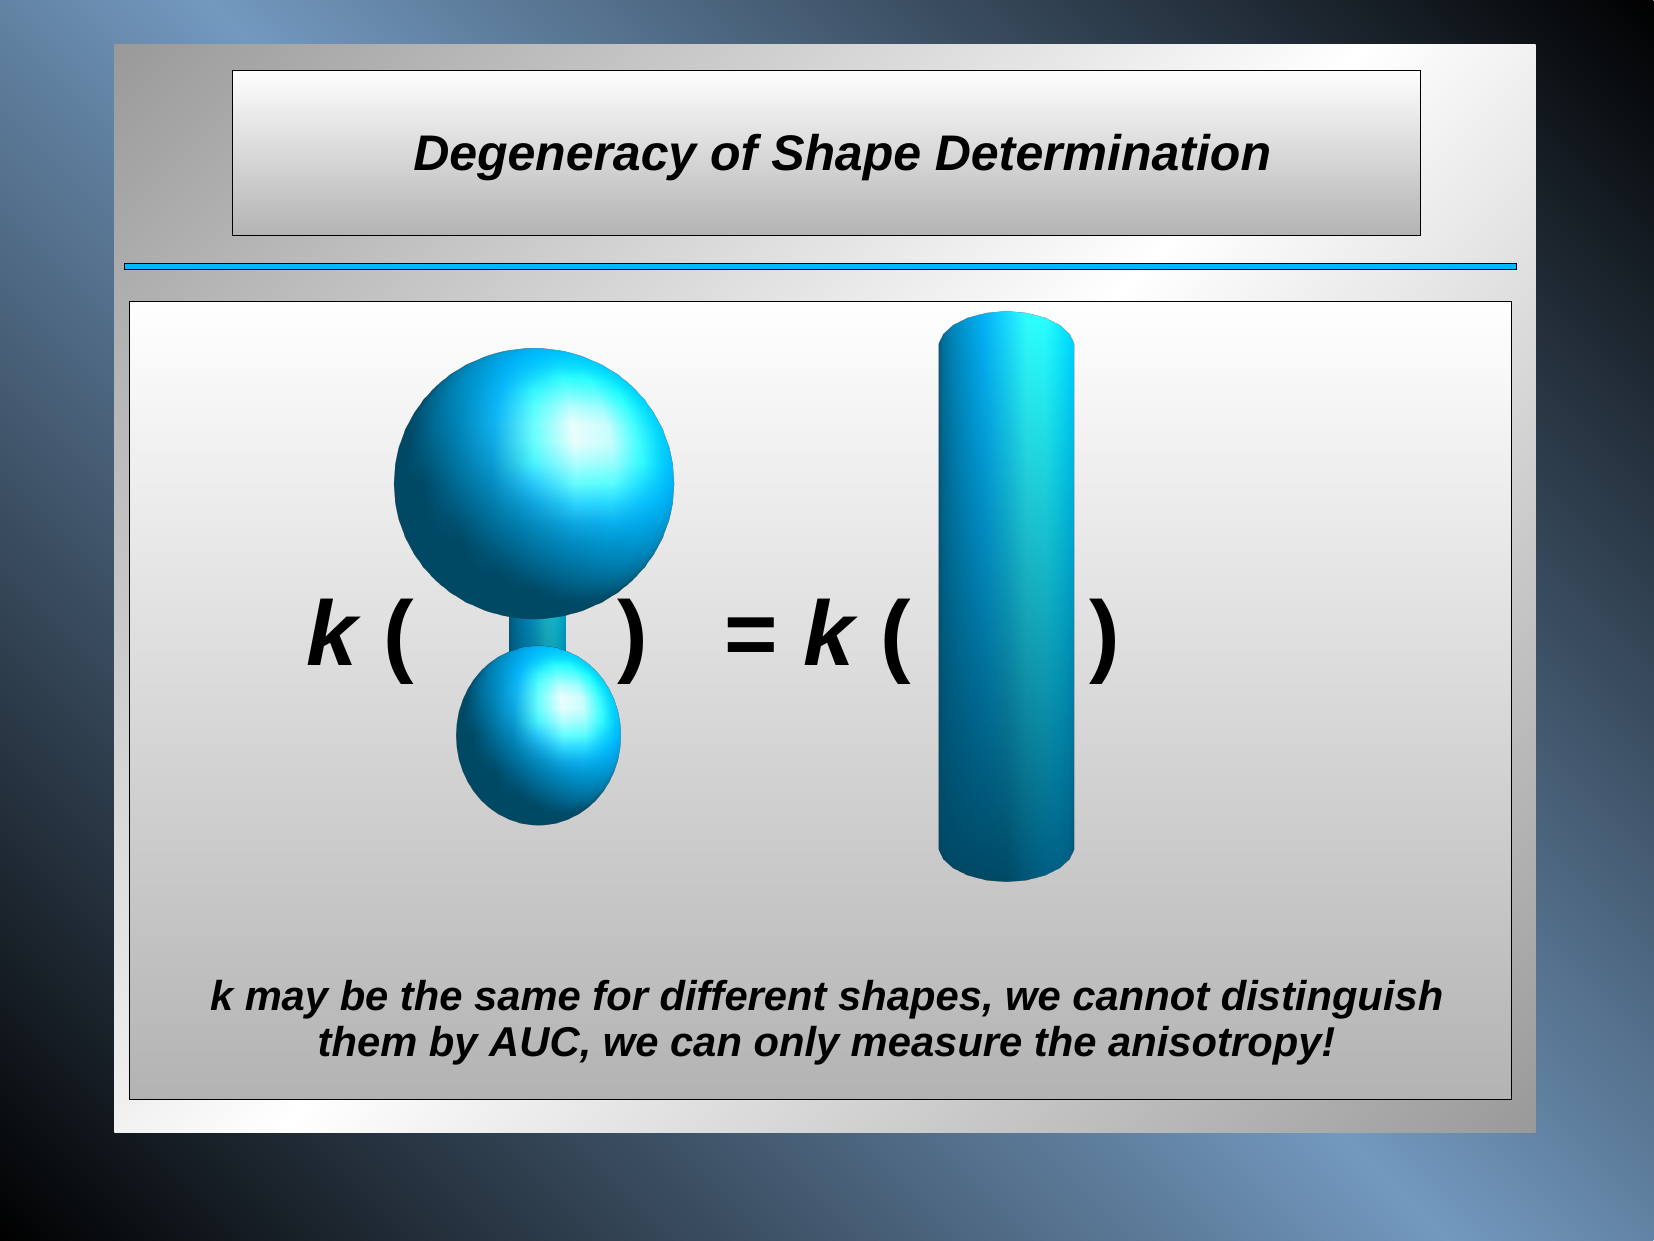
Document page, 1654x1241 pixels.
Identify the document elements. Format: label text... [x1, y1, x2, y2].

text_box k may be the same for different shapes, we cannot distinguish them by AUC, we can only measure the anisotropy! [191, 972, 1462, 1066]
text_box [232, 70, 1421, 236]
text_box [129, 301, 1512, 1100]
text_box k ( ) = k ( ) [265, 581, 1239, 685]
text_box [124, 263, 1517, 270]
text_box Degeneracy of Shape Determination [262, 125, 1423, 194]
